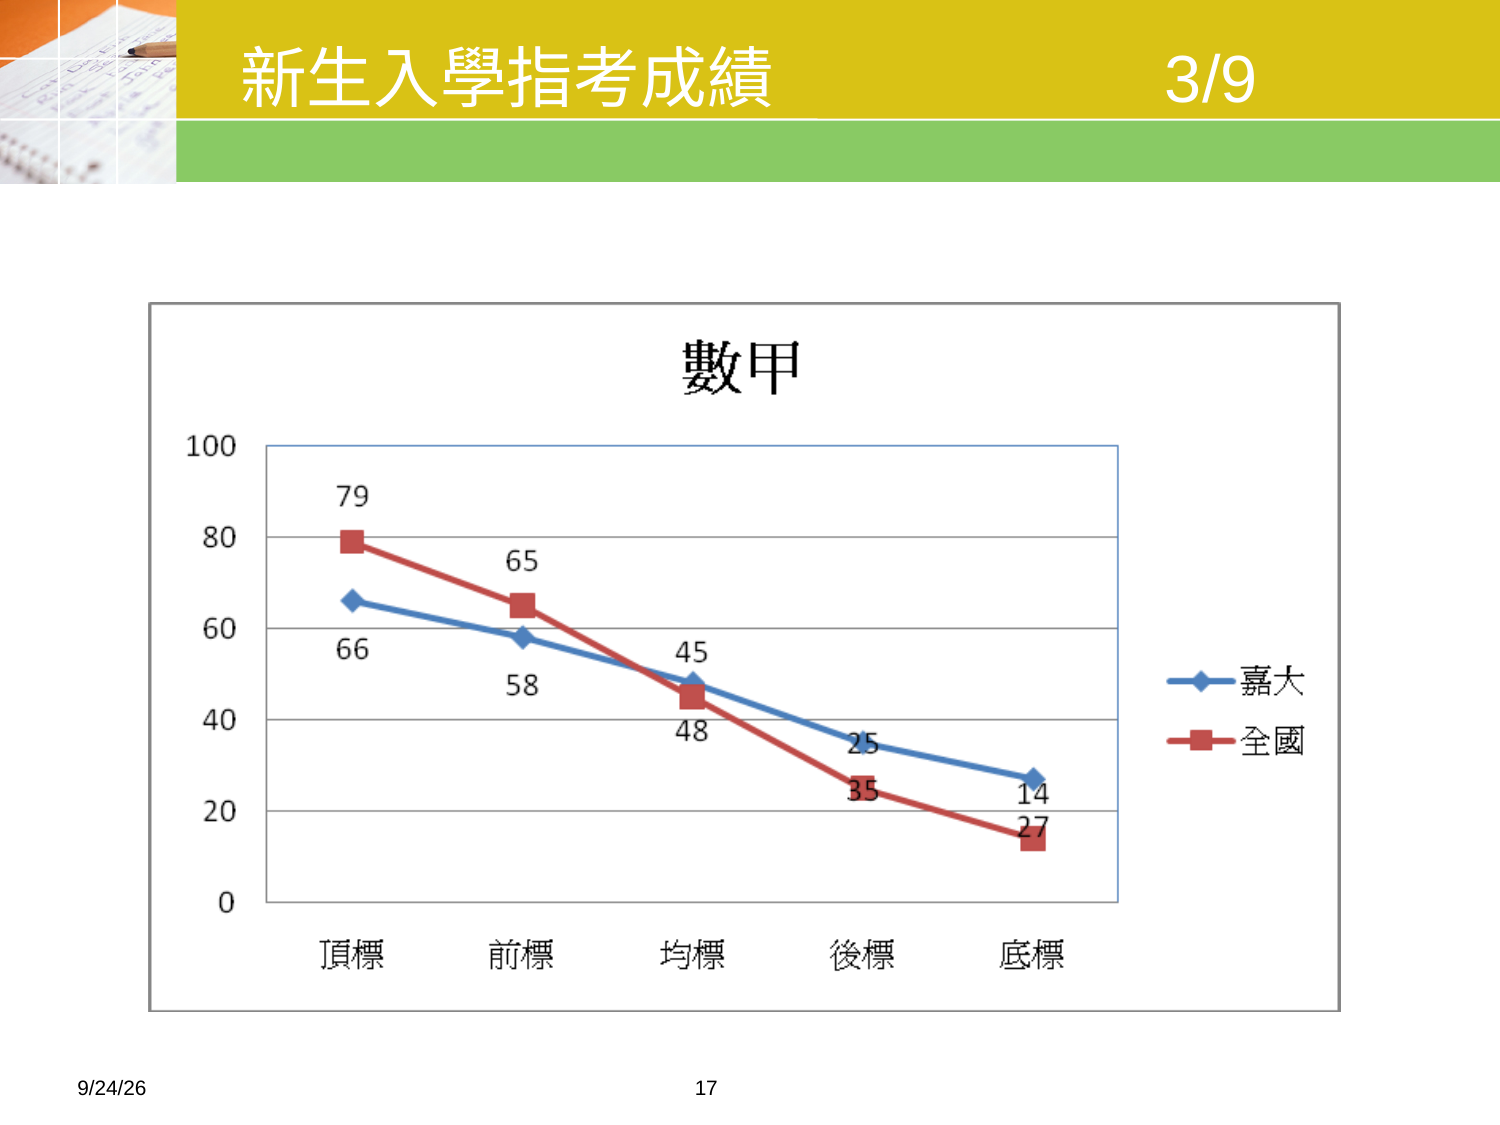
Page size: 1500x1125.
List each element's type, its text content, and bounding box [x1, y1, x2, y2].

title 新生入學指考成績 3/9 [225, 28, 1388, 109]
picture [147, 302, 1341, 1012]
text_box [62, 1067, 376, 1111]
text_box [637, 1067, 775, 1111]
